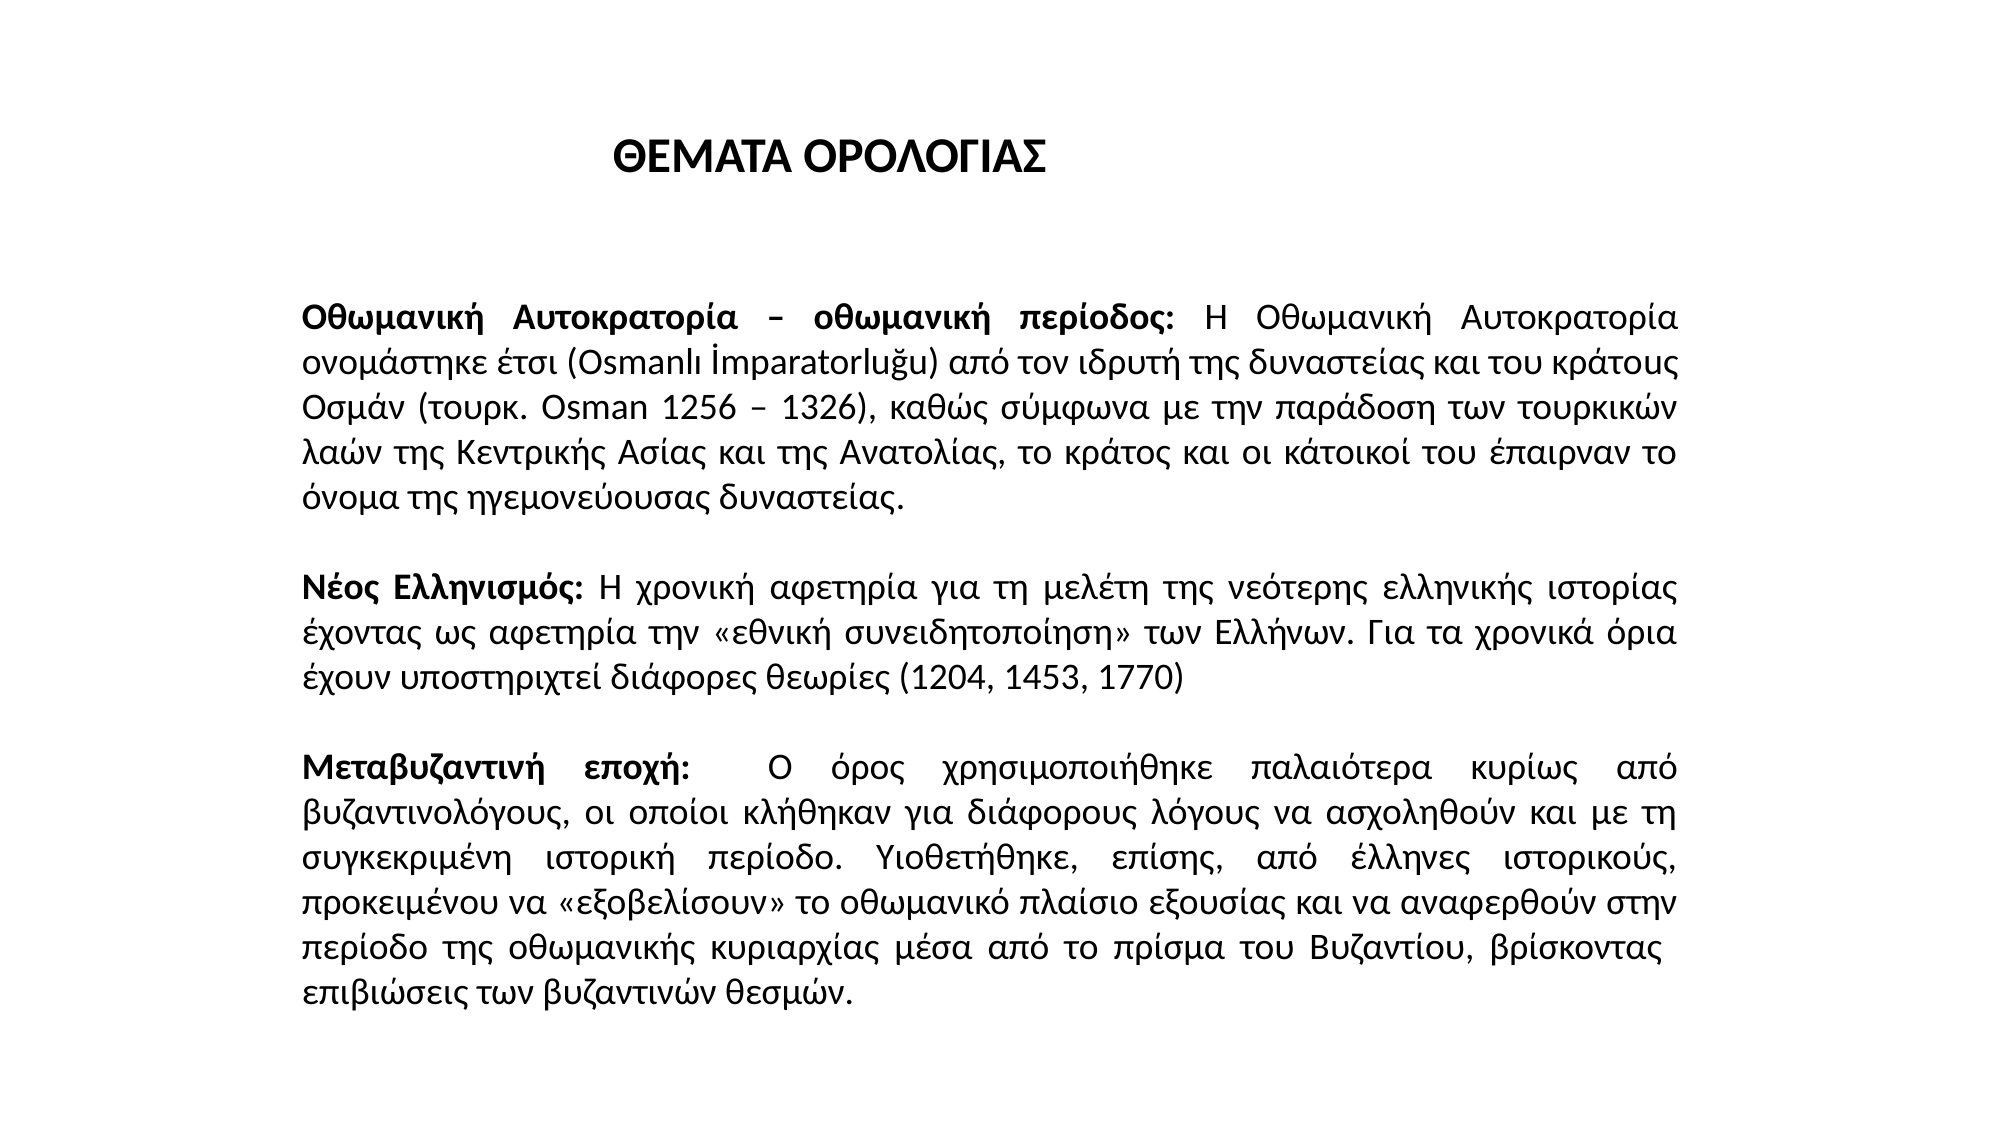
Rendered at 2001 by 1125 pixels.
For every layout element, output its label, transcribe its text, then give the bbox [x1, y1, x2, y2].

text_box Οθωμανική Αυτοκρατορία – οθωμανική περίοδος: Η Οθωμανική Αυτοκρατορία ονομάστηκε έτσι (Osmanlı İmparatorluğu) από τον ιδρυτή της δυναστείας και του κράτοuς Οσμάν (τουρκ. Osman 1256 – 1326), καθώς σύμφωνα με την παράδοση των τουρκικών λαών της Κεντρικής Ασίας και της Ανατολίας, το κράτος και οι κάτοικοί του έπαιρναν το όνομα της ηγεμονεύουσας δυναστείας. Νέος Ελληνισμός: Η χρονική αφετηρία για τη μελέτη της νεότερης ελληνικής ιστορίας έχοντας ως αφετηρία την «εθνική συνειδητοποίηση» των Ελλήνων. Για τα χρονικά όρια έχουν υποστηριχτεί διάφορες θεωρίες (1204, 1453, 1770) Μεταβυζαντινή εποχή: Ο όρος χρησιμοποιήθηκε παλαιότερα κυρίως από βυζαντινολόγους, οι οποίοι κλήθηκαν για διάφορους λόγους να ασχοληθούν και με τη συγκεκριμένη ιστορική περίοδο. Υιοθετήθηκε, επίσης, από έλληνες ιστορικούς, προκειμένου να «εξοβελίσουν» το οθωμανικό πλαίσιο εξουσίας και να αναφερθούν στην περίοδο της οθωμανικής κυριαρχίας μέσα από το πρίσμα του Βυζαντίου, βρίσκοντας επιβιώσεις των βυζαντινών θεσμών. [286, 284, 1694, 1073]
text_box ΘΕΜΑΤΑ ΟΡΟΛΟΓΙΑΣ [447, 115, 1348, 191]
